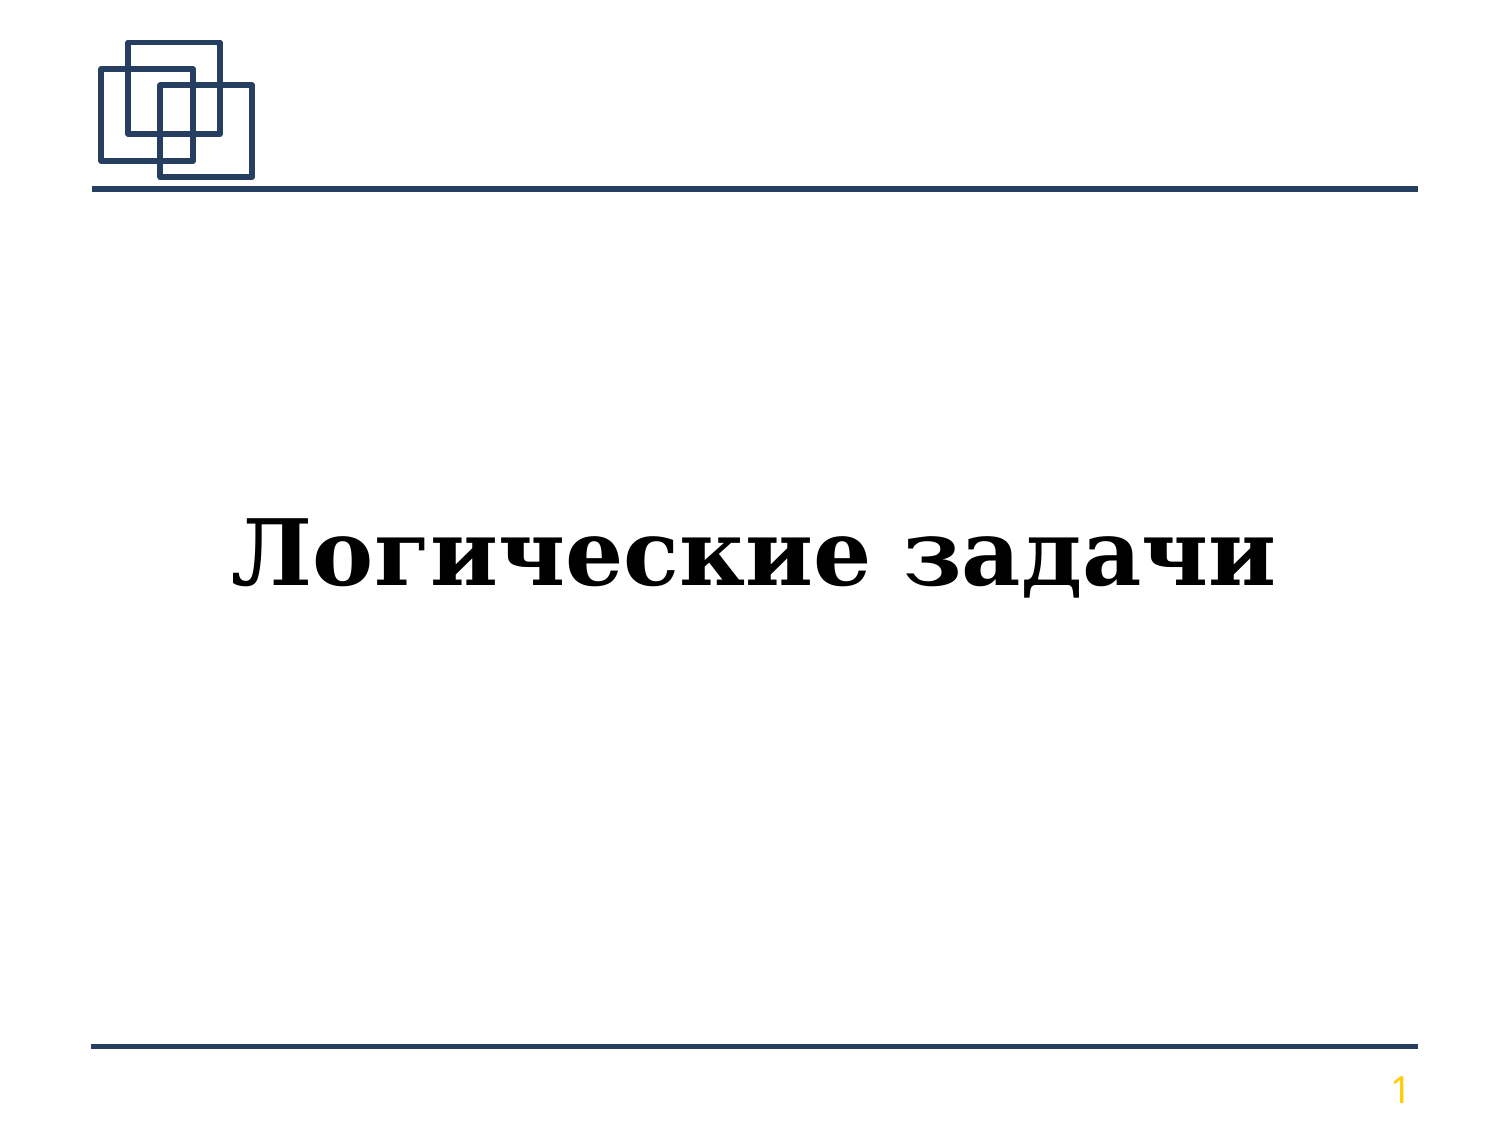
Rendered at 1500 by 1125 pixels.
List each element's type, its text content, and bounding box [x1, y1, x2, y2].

title Логические задачи [112, 299, 1388, 799]
